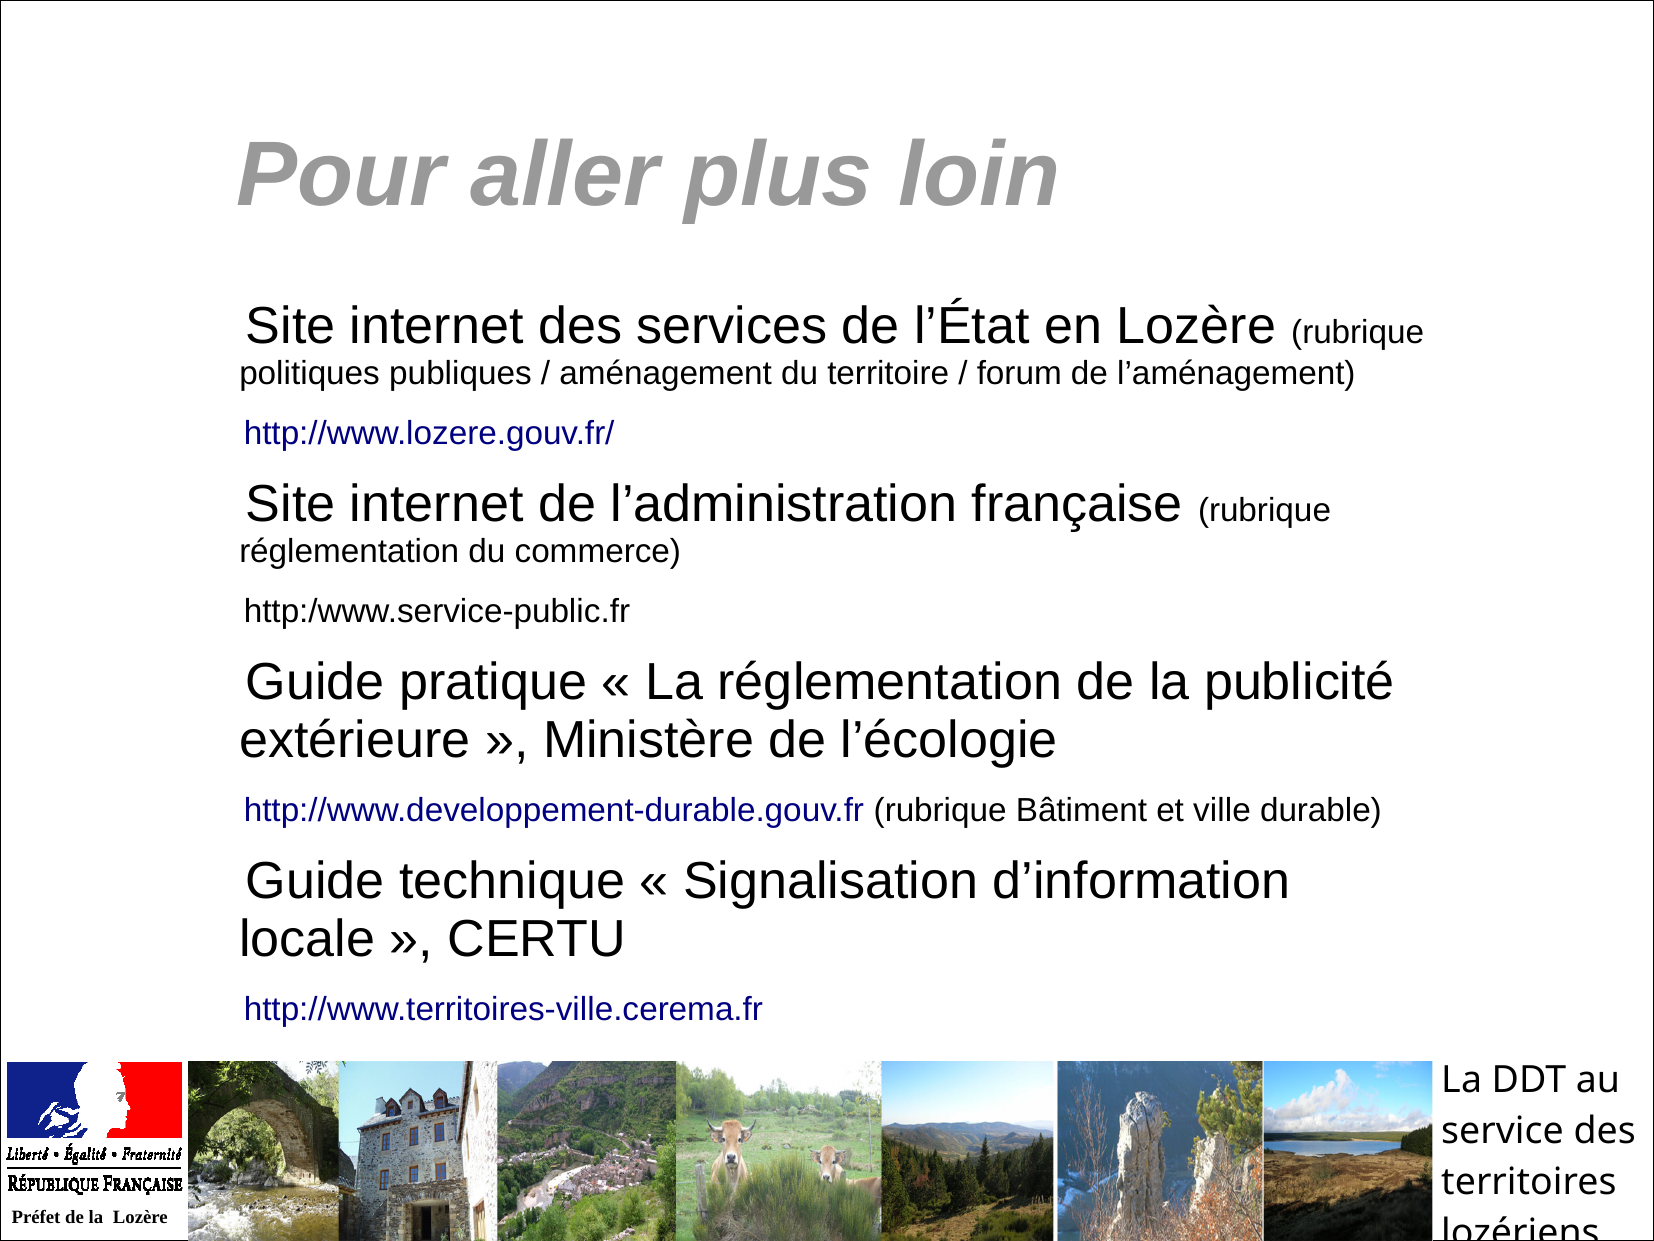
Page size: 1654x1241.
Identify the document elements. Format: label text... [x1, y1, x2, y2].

list Site internet des services de l’État en Lozère (rubrique politiques publiques / aménagement du territoire / forum de l’aménagement) http://www.lozere.gouv.fr/ Site internet de l’administration française (rubrique réglementation du commerce) http:/www.service-public.fr Guide pratique « La réglementation de la publicité extérieure », Ministère de l’écologie http://www.developpement-durable.gouv.fr (rubrique Bâtiment et ville durable) Guide technique « Signalisation d’information locale », CERTU http://www.territoires-ville.cerema.fr [239, 296, 1494, 1239]
picture [188, 1061, 1433, 1241]
picture [6, 1059, 183, 1195]
title Pour aller plus loin [236, 54, 1447, 293]
